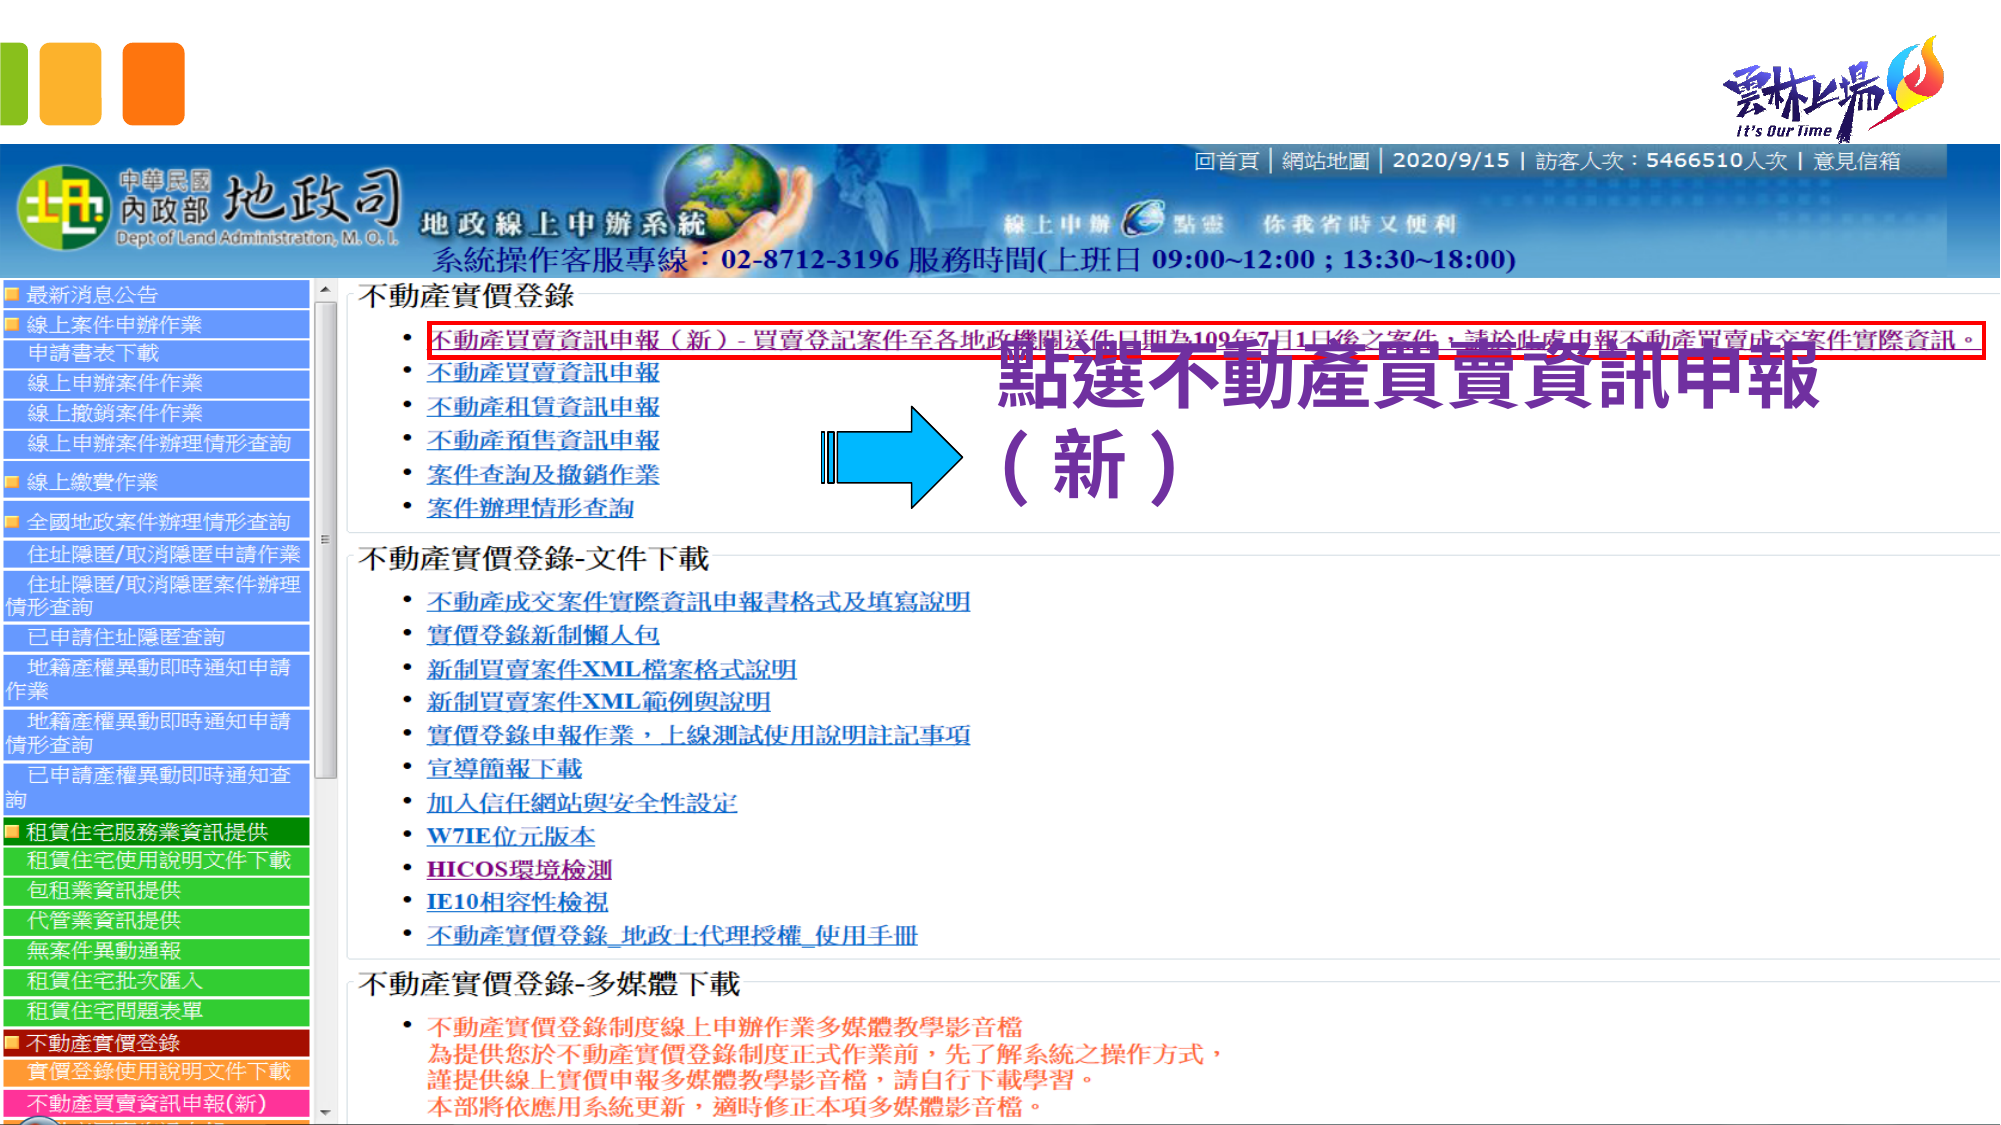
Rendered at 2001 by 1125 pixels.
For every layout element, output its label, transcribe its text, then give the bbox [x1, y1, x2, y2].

text_box [837, 406, 963, 509]
title 點選不動產買賣資訊申報(新) [976, 396, 1962, 518]
picture [0, 29, 2000, 1125]
text_box [821, 431, 825, 483]
text_box [827, 431, 835, 483]
